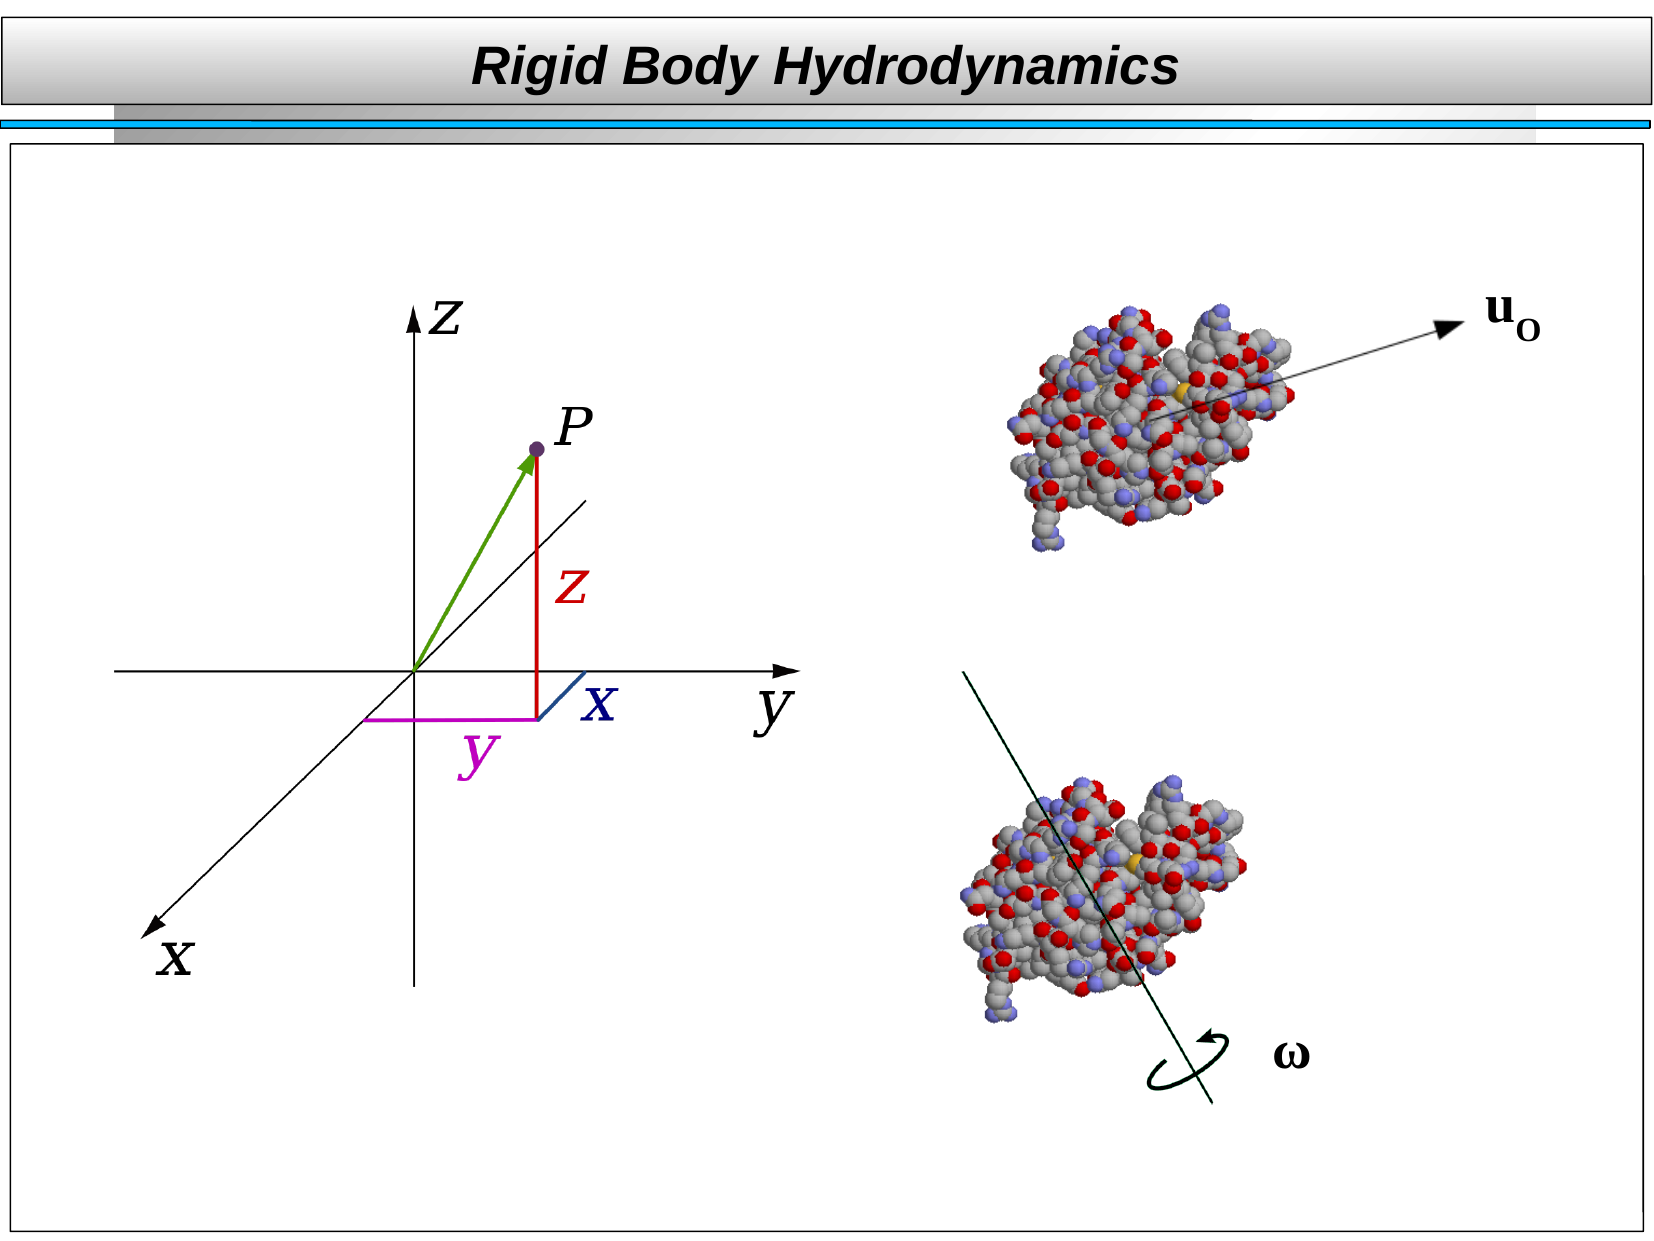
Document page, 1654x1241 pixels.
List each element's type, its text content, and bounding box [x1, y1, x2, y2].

picture [104, 292, 803, 991]
text_box Rigid Body Hydrodynamics [1, 17, 1652, 105]
text_box ω [1257, 1013, 1363, 1112]
text_box [71, 201, 1561, 1166]
text_box [0, 120, 1651, 129]
picture [946, 666, 1251, 1117]
picture [1005, 300, 1477, 556]
text_box uO [1470, 263, 1576, 361]
